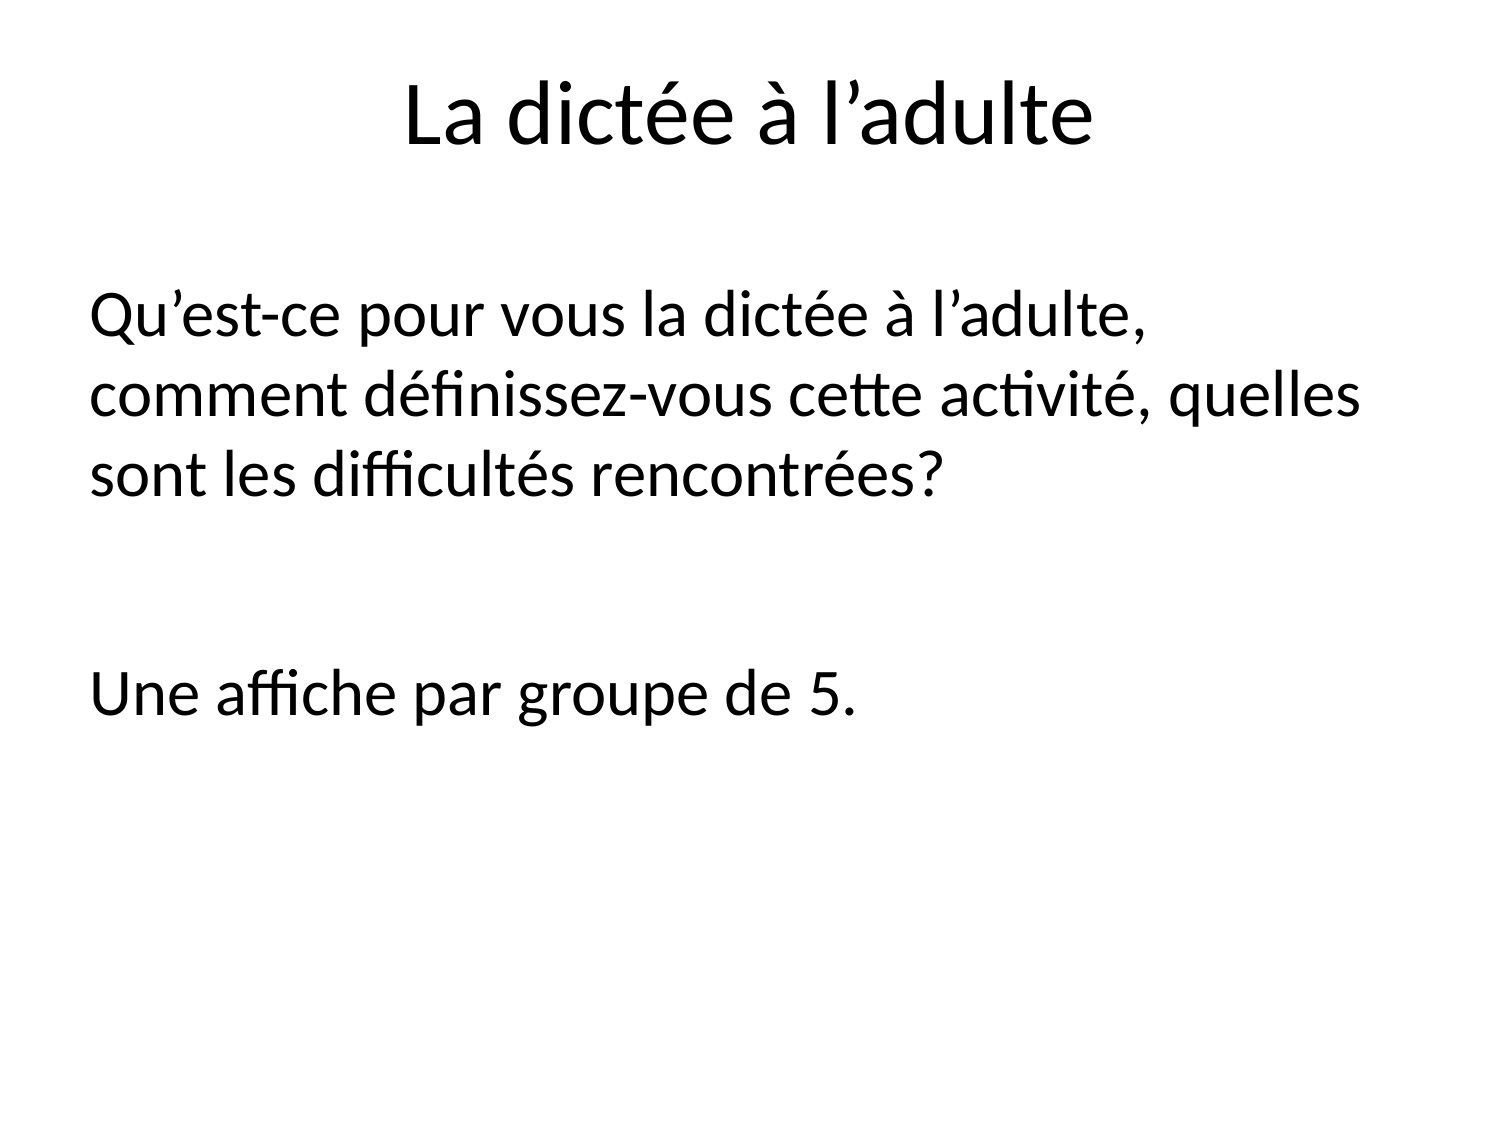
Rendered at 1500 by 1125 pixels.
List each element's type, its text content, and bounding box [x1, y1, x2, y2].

list Qu’est-ce pour vous la dictée à l’adulte, comment définissez-vous cette activité, quelles sont les difficultés rencontrées? Une affiche par groupe de 5. [75, 262, 1425, 1005]
title La dictée à l’adulte [75, 45, 1425, 233]
